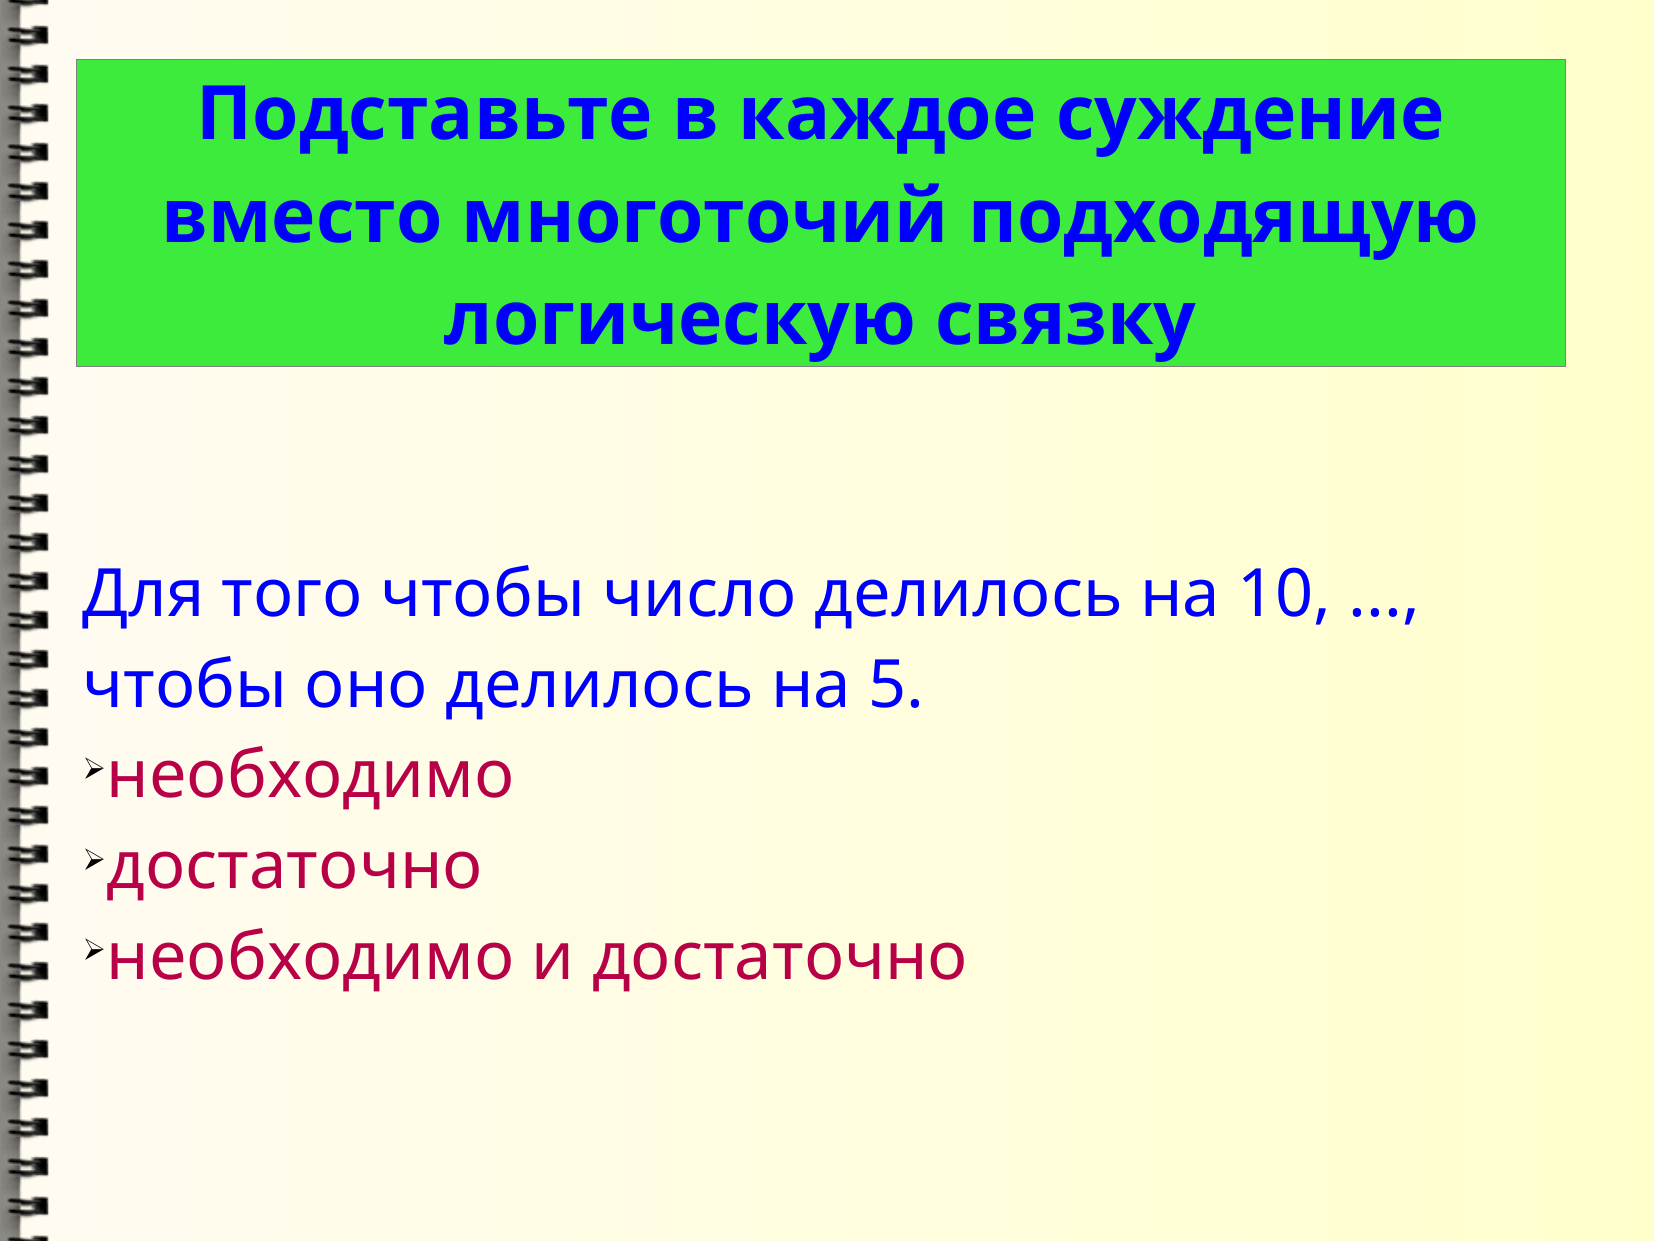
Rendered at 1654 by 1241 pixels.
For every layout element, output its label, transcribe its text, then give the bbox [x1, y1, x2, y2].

picture [0, 0, 1654, 1241]
subtitle Для того чтобы число делилось на 10, ..., чтобы оно делилось на 5. необходимо достаточно необходимо и достаточно [82, 442, 1571, 1102]
title Подставьте в каждое суждение вместо многоточий подходящую логическую связку [76, 79, 1566, 347]
